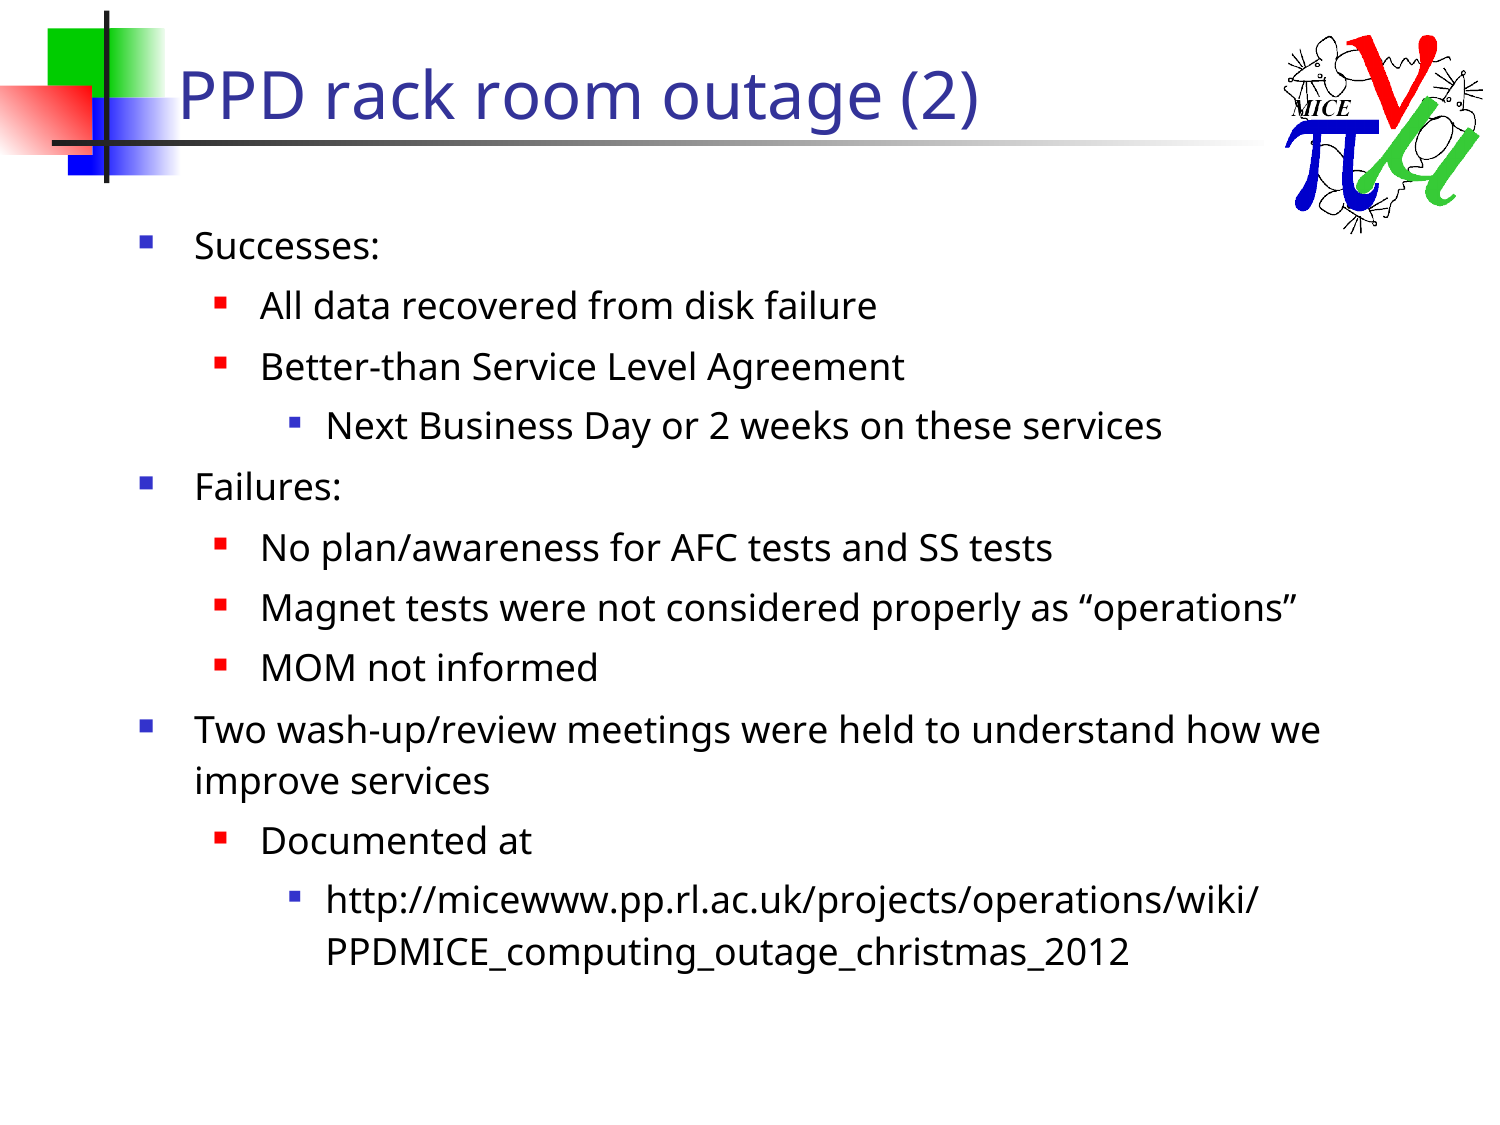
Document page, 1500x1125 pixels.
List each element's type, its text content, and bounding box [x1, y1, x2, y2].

title PPD rack room outage (2) [162, 0, 1441, 188]
list Successes: All data recovered from disk failure Better-than Service Level Agreement Next Business Day or 2 weeks on these services Failures: No plan/awareness for AFC tests and SS tests Magnet tests were not considered properly as “operations” MOM not informed Two wash-up/review meetings were held to understand how we improve services Documented at http://micewww.pp.rl.ac.uk/projects/operations/wiki/PPDMICE_computing_outage_christmas_2012 [123, 211, 1399, 887]
picture [1264, 5, 1500, 251]
